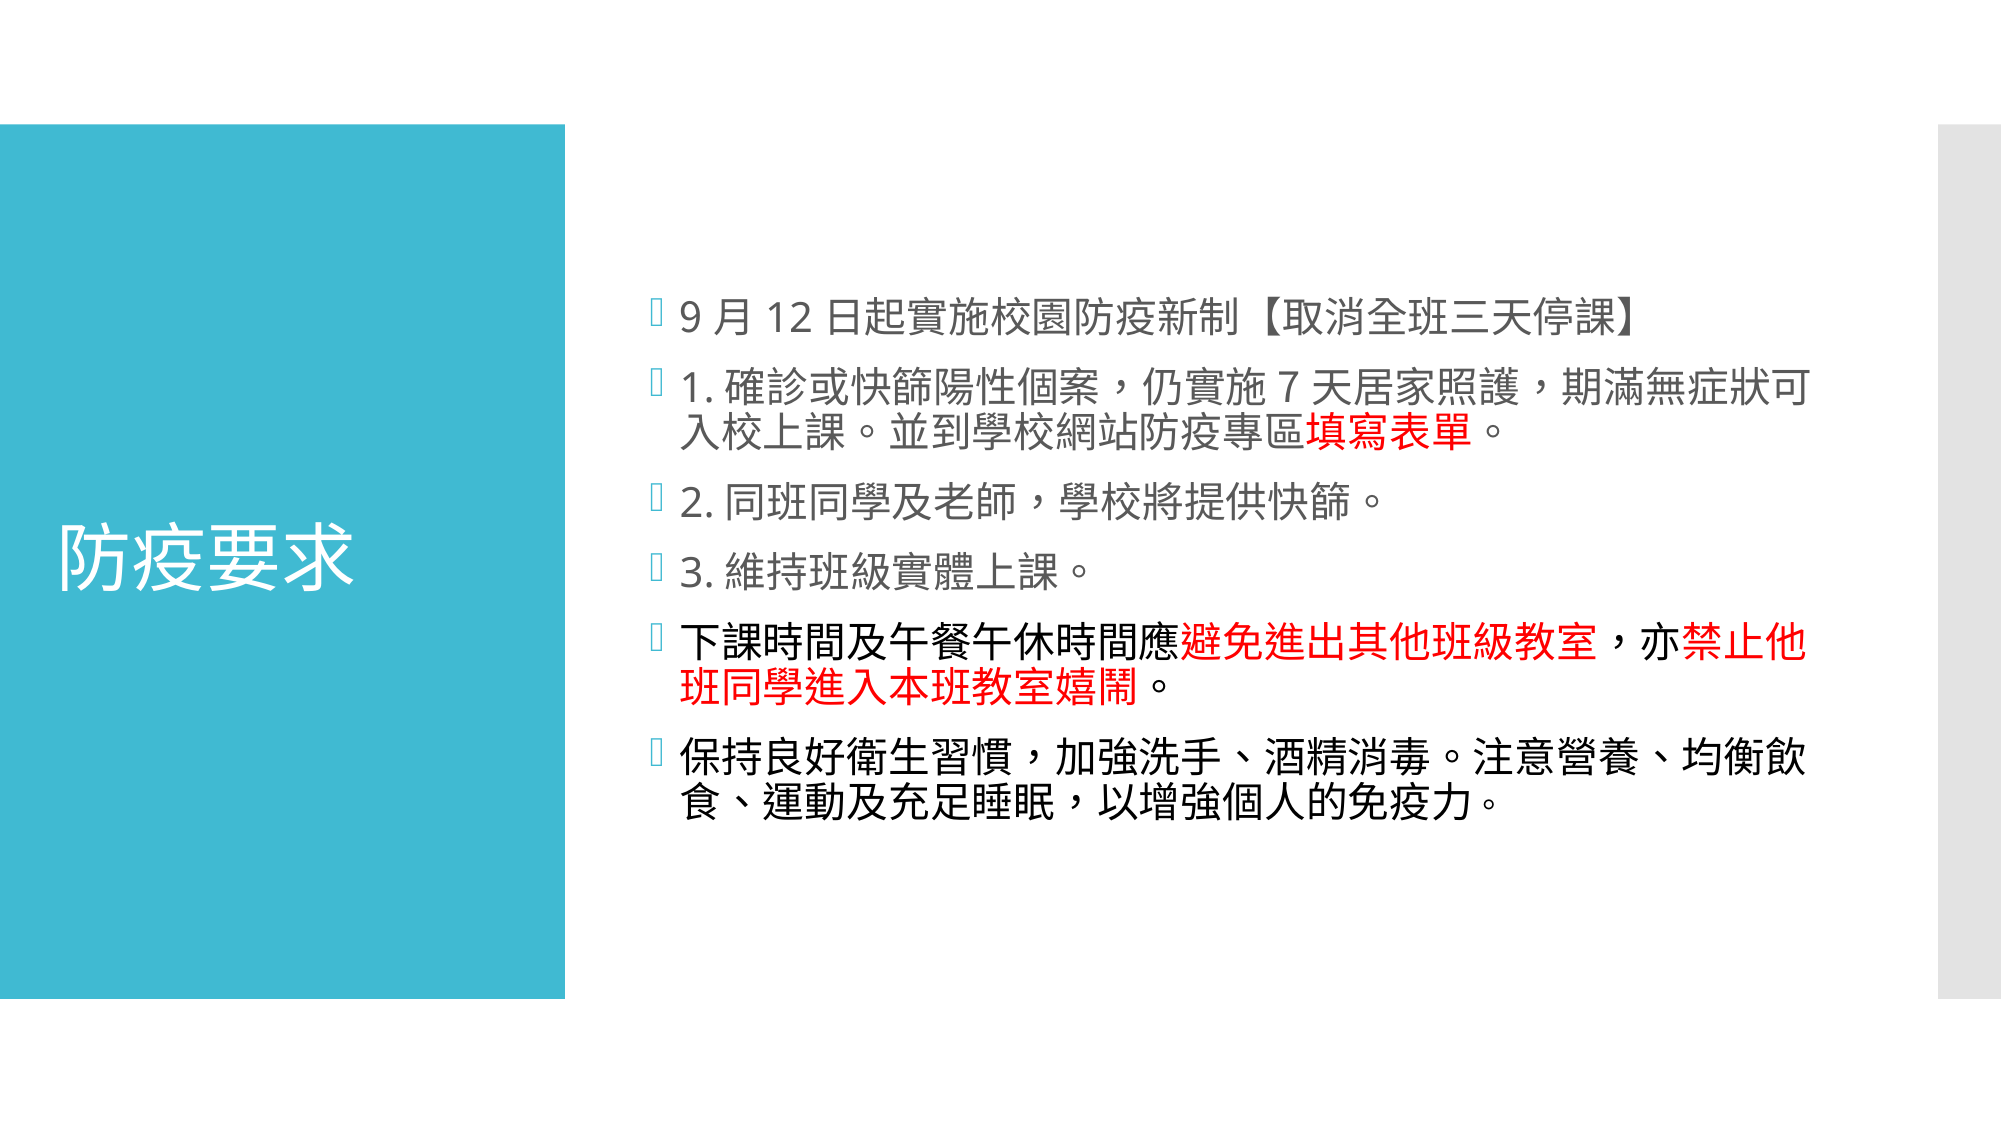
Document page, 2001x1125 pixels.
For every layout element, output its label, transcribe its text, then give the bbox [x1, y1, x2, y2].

list 9月12日起實施校園防疫新制【取消全班三天停課】 1.確診或快篩陽性個案，仍實施7天居家照護，期滿無症狀可入校上課。並到學校網站防疫專區填寫表單。 2.同班同學及老師，學校將提供快篩。 3.維持班級實體上課。 下課時間及午餐午休時間應避免進出其他班級教室，亦禁止他班同學進入本班教室嬉鬧。 保持良好衛生習慣，加強洗手、酒精消毒。注意營養、均衡飲食、運動及充足睡眠，以增強個人的免疫力。 [634, 141, 1835, 982]
title 防疫要求 [41, 184, 525, 939]
